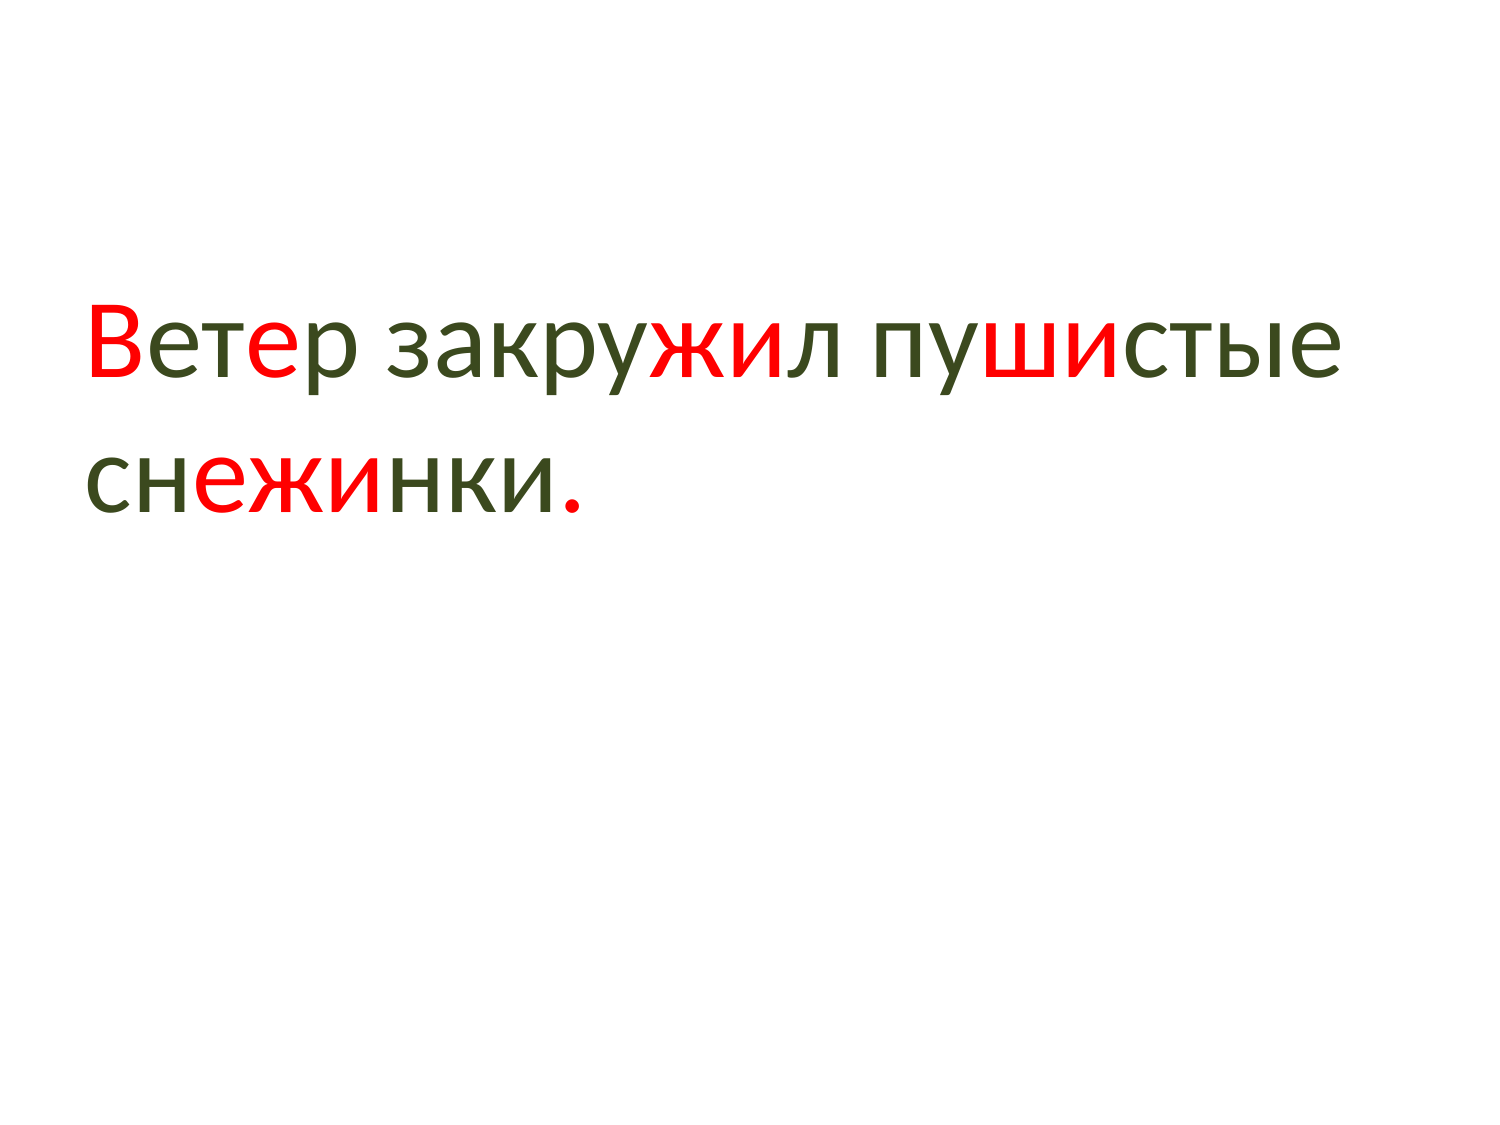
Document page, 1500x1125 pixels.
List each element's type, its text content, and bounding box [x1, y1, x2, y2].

list Ветер закружил пушистые снежинки. [70, 257, 1421, 551]
